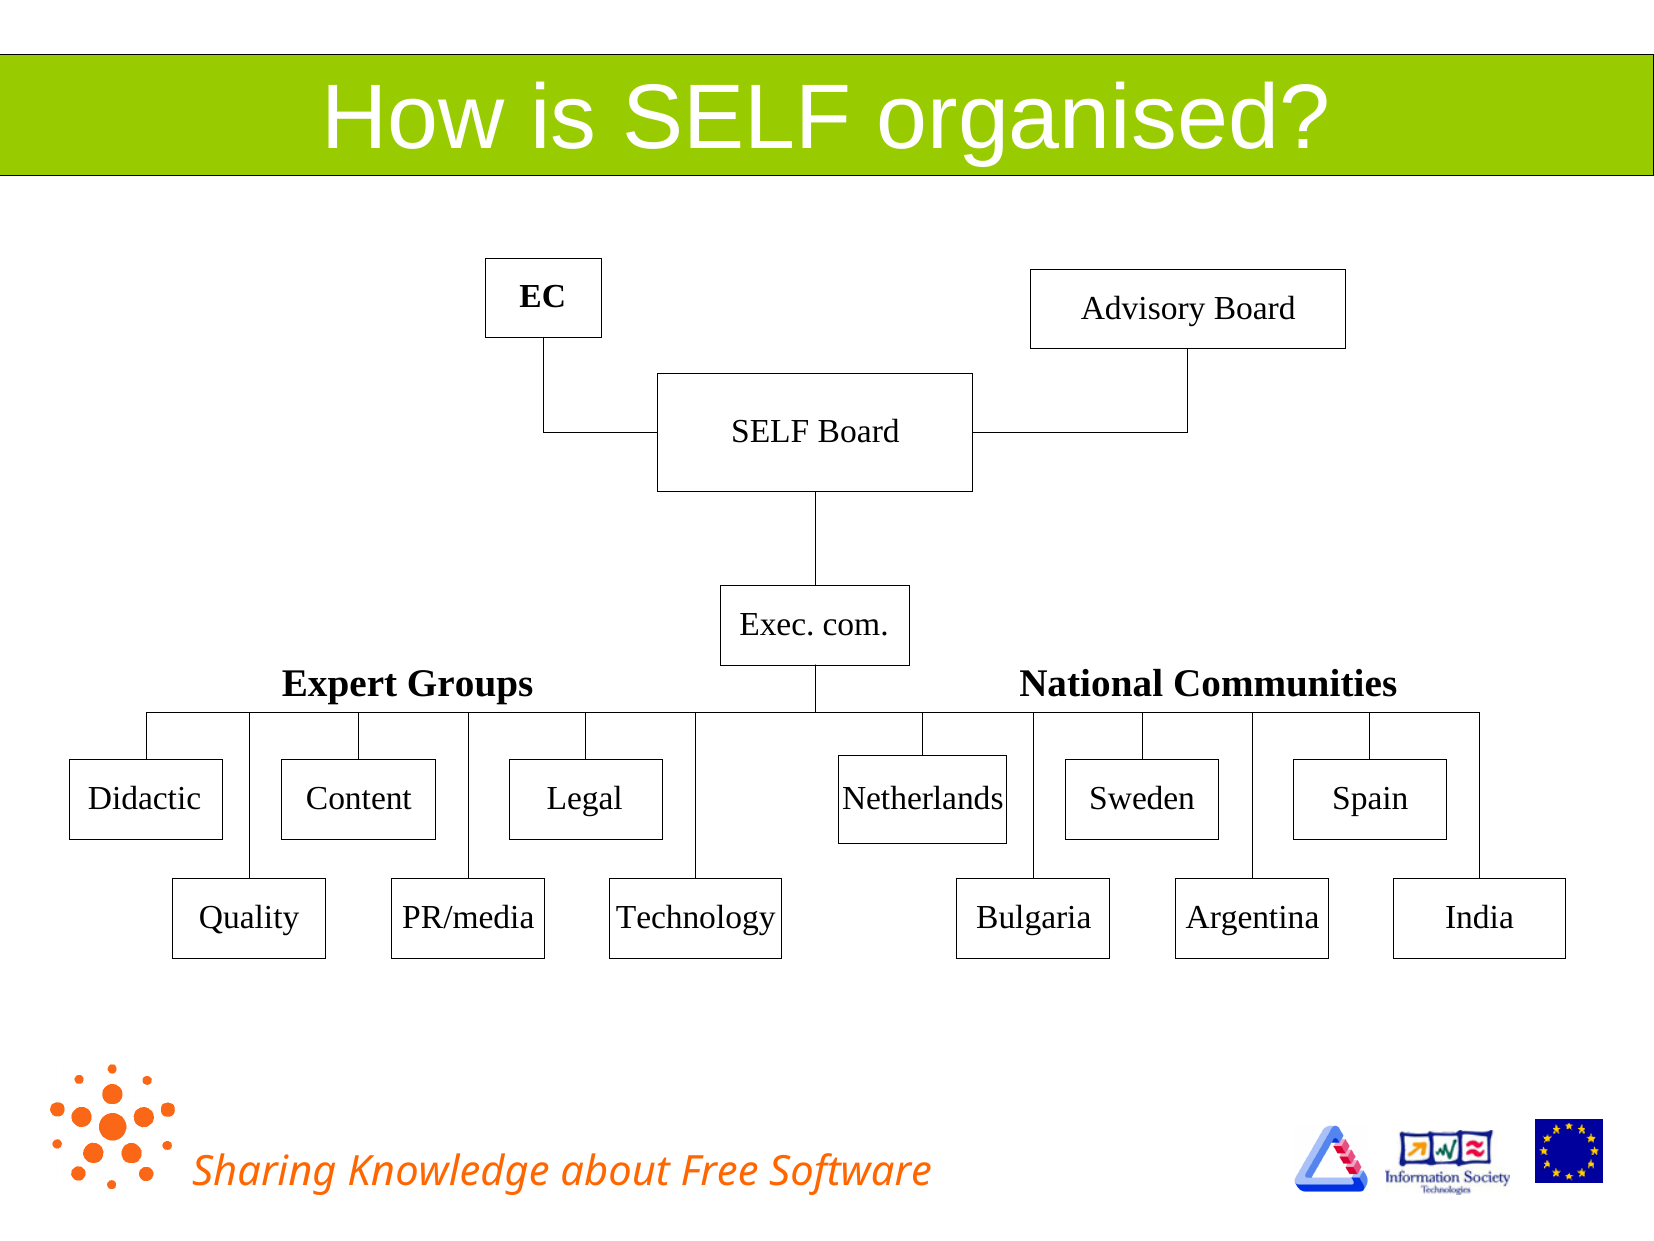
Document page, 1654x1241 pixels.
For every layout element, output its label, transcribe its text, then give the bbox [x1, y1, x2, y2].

picture [50, 1064, 175, 1189]
picture [1385, 1130, 1510, 1195]
picture [1535, 1119, 1603, 1183]
picture [69, 258, 1568, 961]
picture [1294, 1125, 1368, 1193]
title How is SELF organised? [82, 59, 1571, 174]
